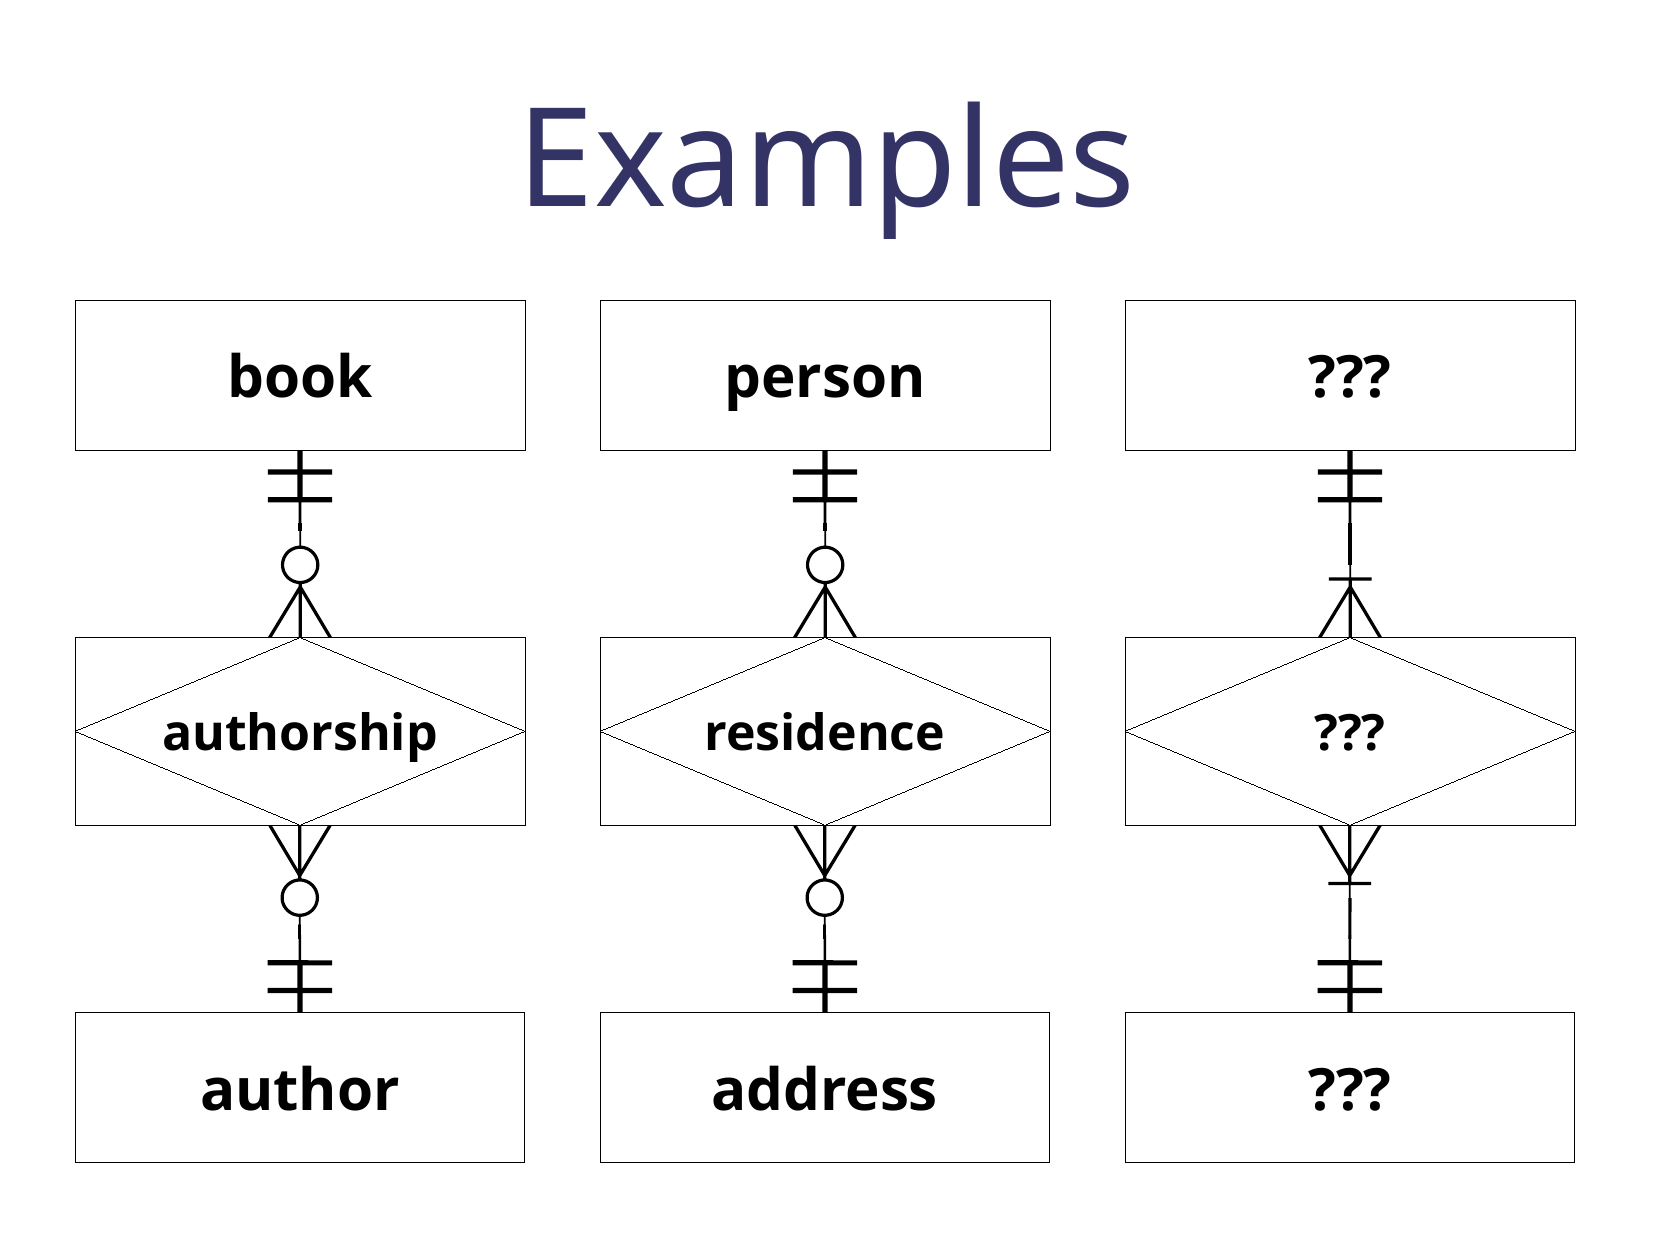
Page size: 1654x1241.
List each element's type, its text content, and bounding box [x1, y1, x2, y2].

text_box [827, 732, 1051, 826]
text_box [302, 637, 526, 731]
text_box ??? [1125, 300, 1576, 451]
text_box [827, 637, 1051, 731]
text_box ??? [1125, 637, 1576, 825]
text_box [75, 637, 298, 730]
text_box [1352, 637, 1576, 731]
text_box [75, 732, 298, 826]
text_box author [75, 1012, 525, 1163]
text_box residence [600, 637, 1051, 825]
text_box [302, 732, 526, 826]
text_box person [600, 300, 1051, 451]
text_box ??? [1125, 1012, 1575, 1163]
text_box [600, 637, 823, 730]
text_box [1125, 732, 1348, 826]
text_box [600, 732, 823, 826]
title Examples [82, 0, 1571, 444]
text_box address [600, 1012, 1050, 1163]
text_box authorship [75, 637, 526, 825]
text_box [1352, 732, 1576, 826]
text_box book [75, 300, 526, 451]
text_box [1125, 637, 1348, 730]
